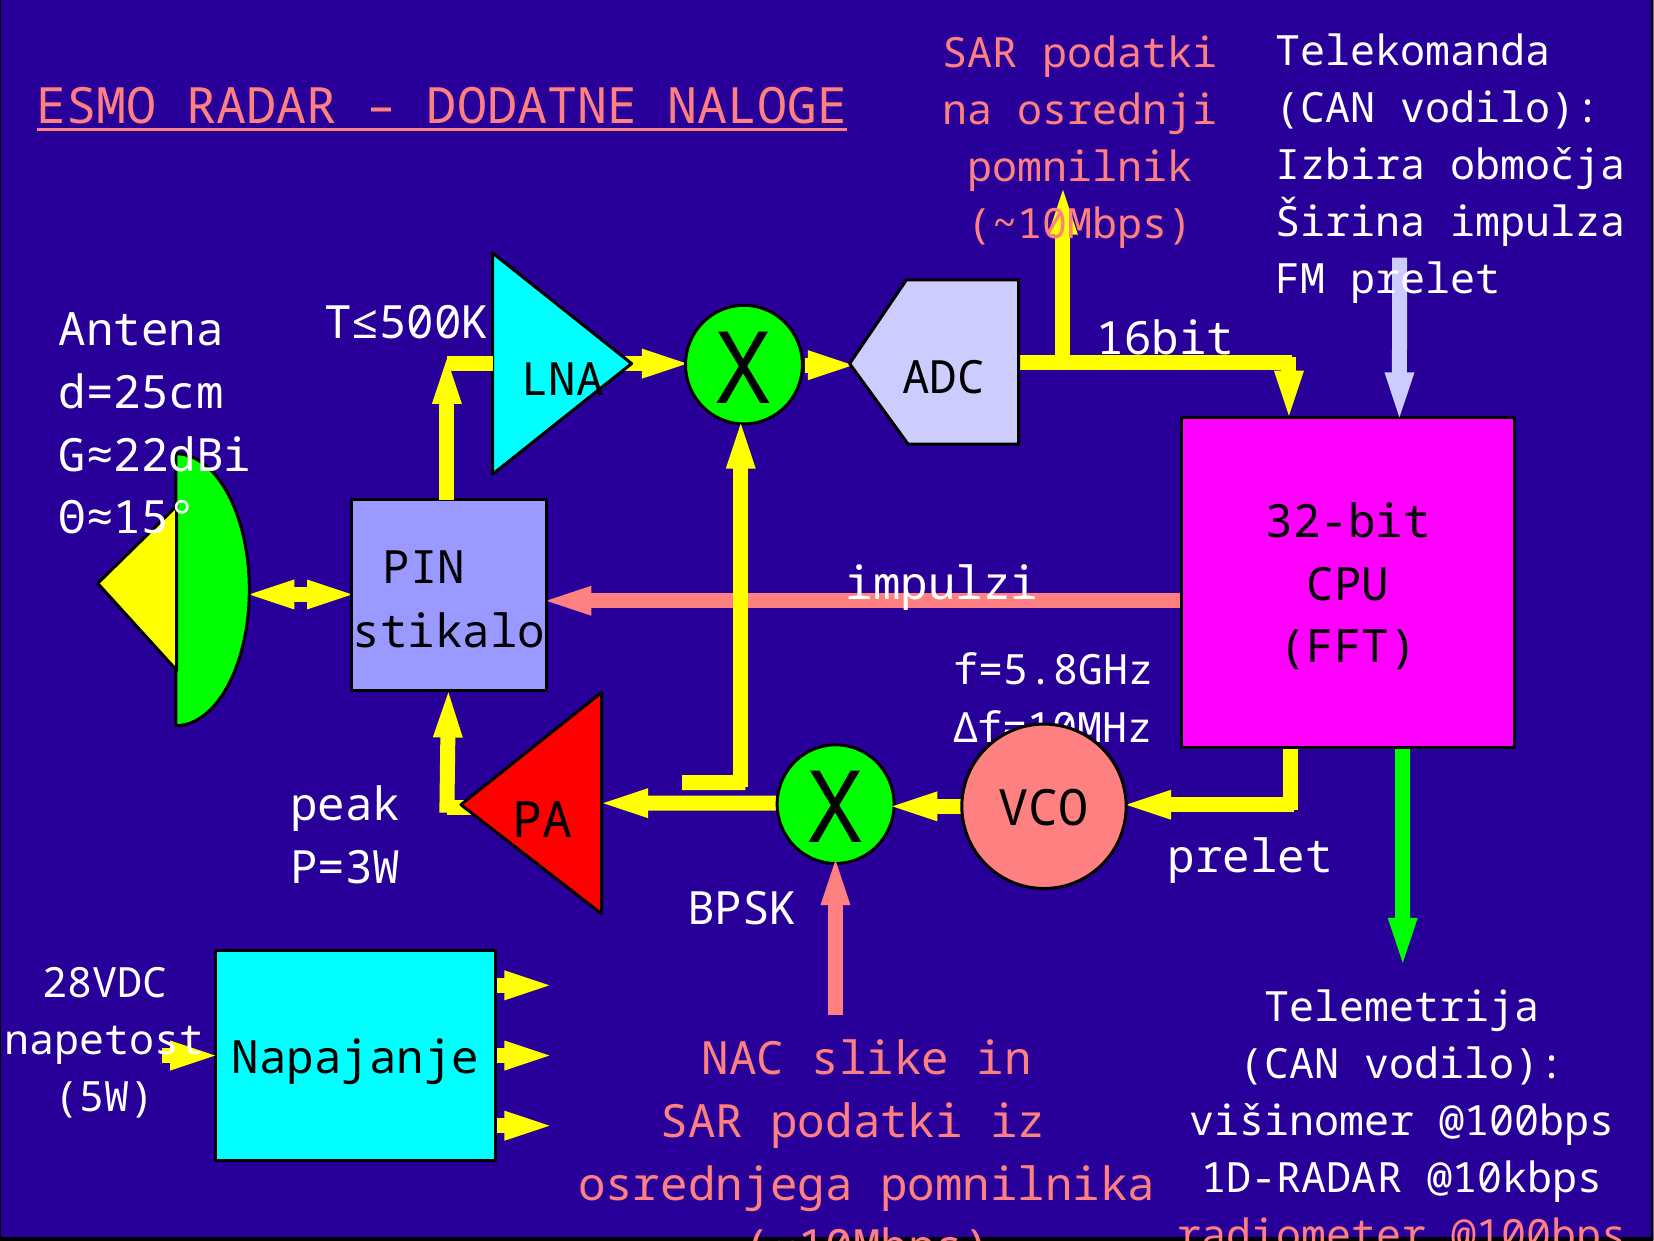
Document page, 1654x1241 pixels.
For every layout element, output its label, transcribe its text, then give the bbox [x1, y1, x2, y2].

text_box X [685, 305, 803, 424]
text_box impulzi [830, 543, 1054, 604]
text_box prelet [1153, 816, 1348, 877]
text_box [1532, 1222, 1542, 1240]
text_box [1536, 1228, 1545, 1241]
text_box ESMO RADAR – DODATNE NALOGE [22, 62, 869, 128]
text_box 32-bit CPU (FFT) [1181, 417, 1515, 748]
text_box PA [497, 776, 603, 842]
text_box 16bit [1082, 297, 1250, 359]
text_box peak P=3W [275, 764, 416, 871]
text_box Antena d=25cm G≈22dBi Θ≈15° [43, 289, 267, 488]
text_box X [777, 744, 895, 864]
text_box [1315, 1230, 1321, 1241]
text_box VCO [961, 724, 1127, 889]
text_box LNA [506, 338, 619, 400]
text_box [109, 1086, 124, 1107]
text_box Napajanje [215, 950, 496, 1161]
text_box [1583, 1229, 1595, 1241]
text_box T≤500K [309, 281, 505, 343]
text_box SAR podatki na osrednji pomnilnik (~10Mbps) [927, 15, 1296, 198]
text_box [1455, 1222, 1473, 1241]
text_box NAC slike in SAR podatki iz osrednjega pomnilnika (~10Mbps) [563, 1018, 1171, 1217]
text_box Telemetrija (CAN vodilo): višinomer @100bps 1D-RADAR @10kbps radiometer @100bps [1161, 969, 1654, 1204]
text_box [0, 0, 1654, 1241]
text_box BPSK [672, 868, 813, 930]
text_box [1558, 1229, 1570, 1241]
text_box [1332, 1229, 1345, 1236]
text_box [832, 1232, 843, 1241]
text_box [1232, 1229, 1244, 1241]
text_box [1511, 1228, 1520, 1241]
text_box 28VDC napetost (5W) [0, 945, 222, 1086]
text_box [1507, 1222, 1517, 1240]
text_box [1282, 1229, 1295, 1241]
text_box [1306, 1230, 1312, 1241]
text_box Telekomanda (CAN vodilo): Izbira območja Širina impulza FM prelet [1260, 13, 1644, 248]
text_box f=5.8GHz ∆f=10MHz [938, 632, 1170, 732]
text_box PIN stikalo [351, 499, 547, 691]
text_box [1460, 1230, 1466, 1241]
text_box ADC [887, 337, 1000, 398]
text_box [1382, 1229, 1395, 1236]
